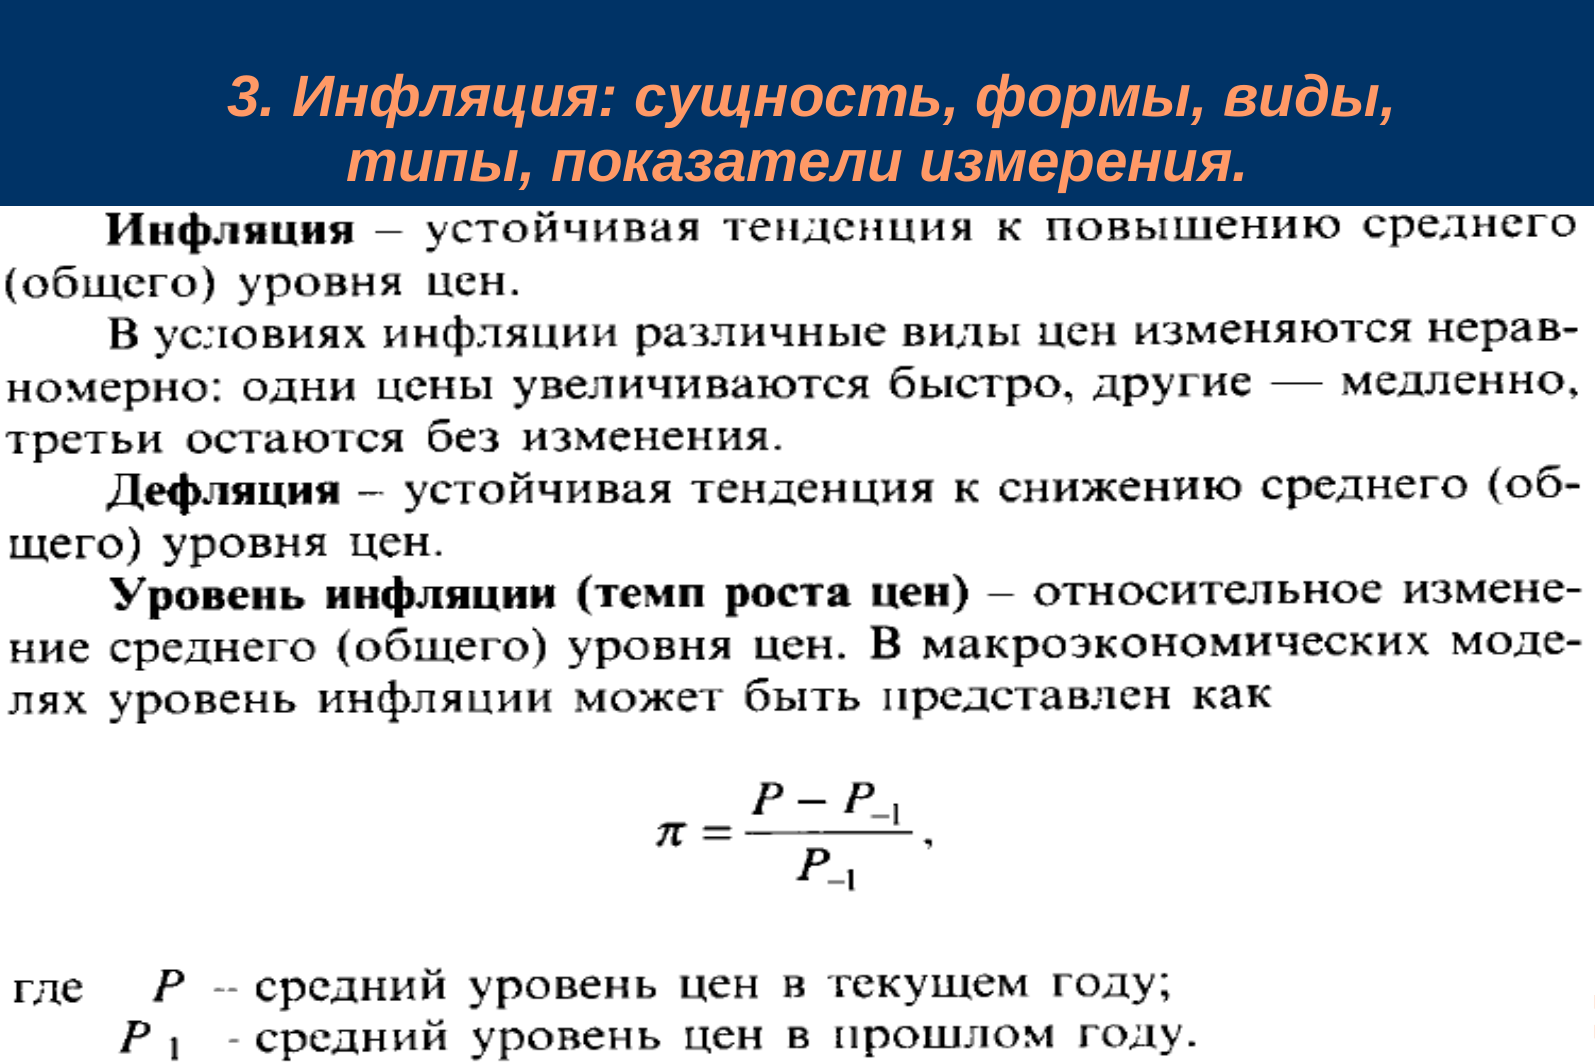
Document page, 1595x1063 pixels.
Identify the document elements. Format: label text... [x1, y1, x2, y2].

title 3. Инфляция: сущность, формы, виды, типы, показатели измерения. [117, 47, 1479, 206]
picture [0, 206, 1595, 1063]
